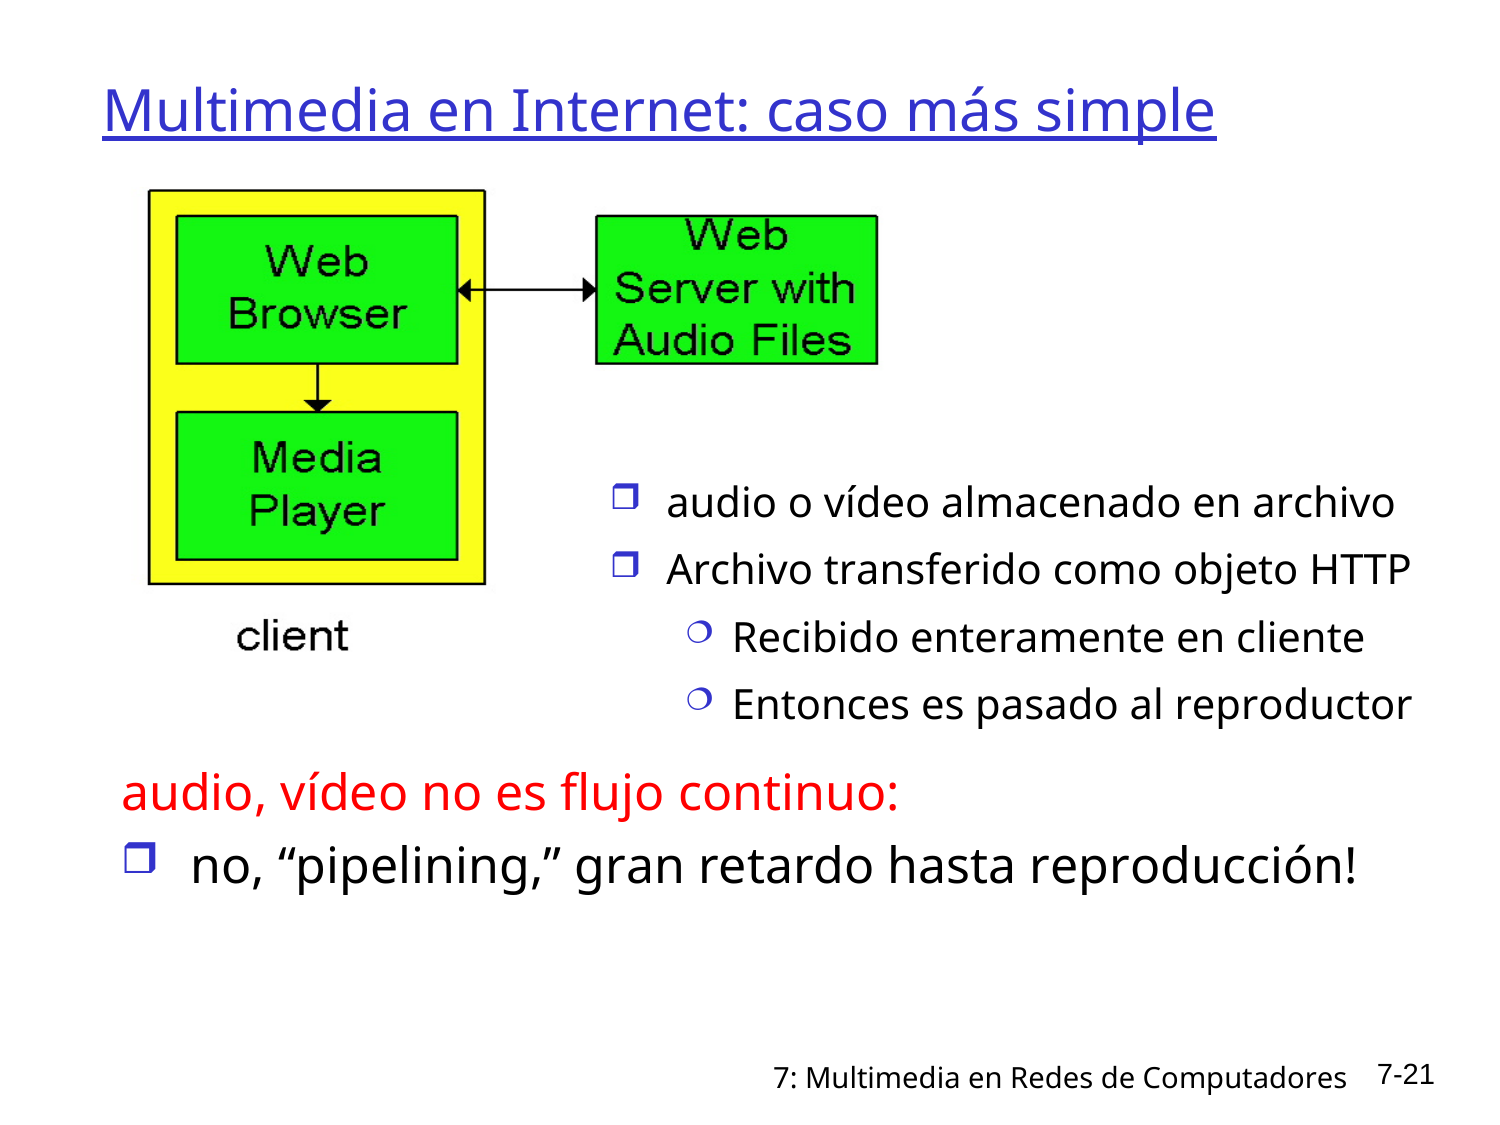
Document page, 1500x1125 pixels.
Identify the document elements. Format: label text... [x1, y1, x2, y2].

text_box audio, vídeo no es flujo continuo: no, “pipelining,” gran retardo hasta reproducción! [106, 753, 1426, 905]
list audio o vídeo almacenado en archivo Archivo transferido como objeto HTTP Recibido enteramente en cliente Entonces es pasado al reproductor [595, 465, 1500, 751]
title Multimedia en Internet: caso más simple [87, 37, 1363, 181]
picture [21, 187, 1015, 676]
